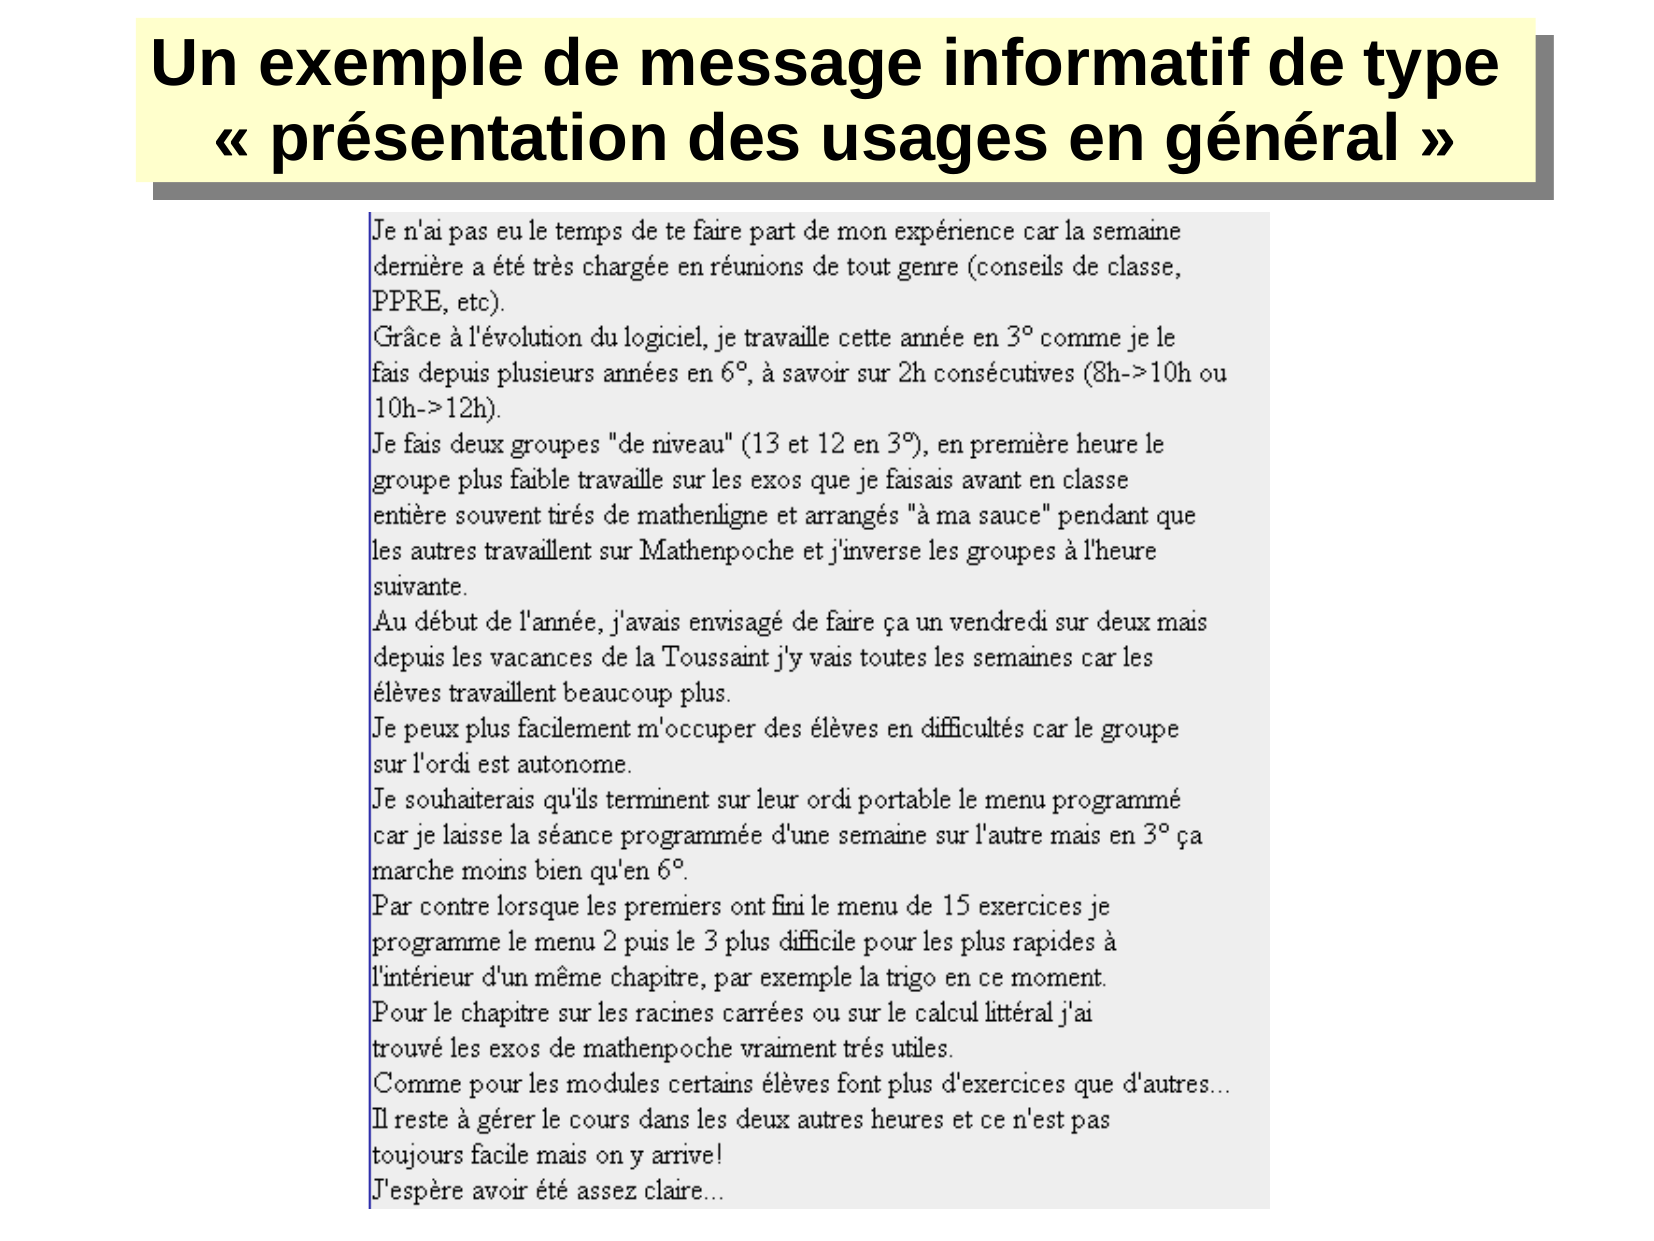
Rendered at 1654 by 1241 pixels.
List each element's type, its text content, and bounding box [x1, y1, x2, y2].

picture [360, 212, 1270, 1209]
text_box Un exemple de message informatif de type « présentation des usages en général » [135, 17, 1536, 183]
